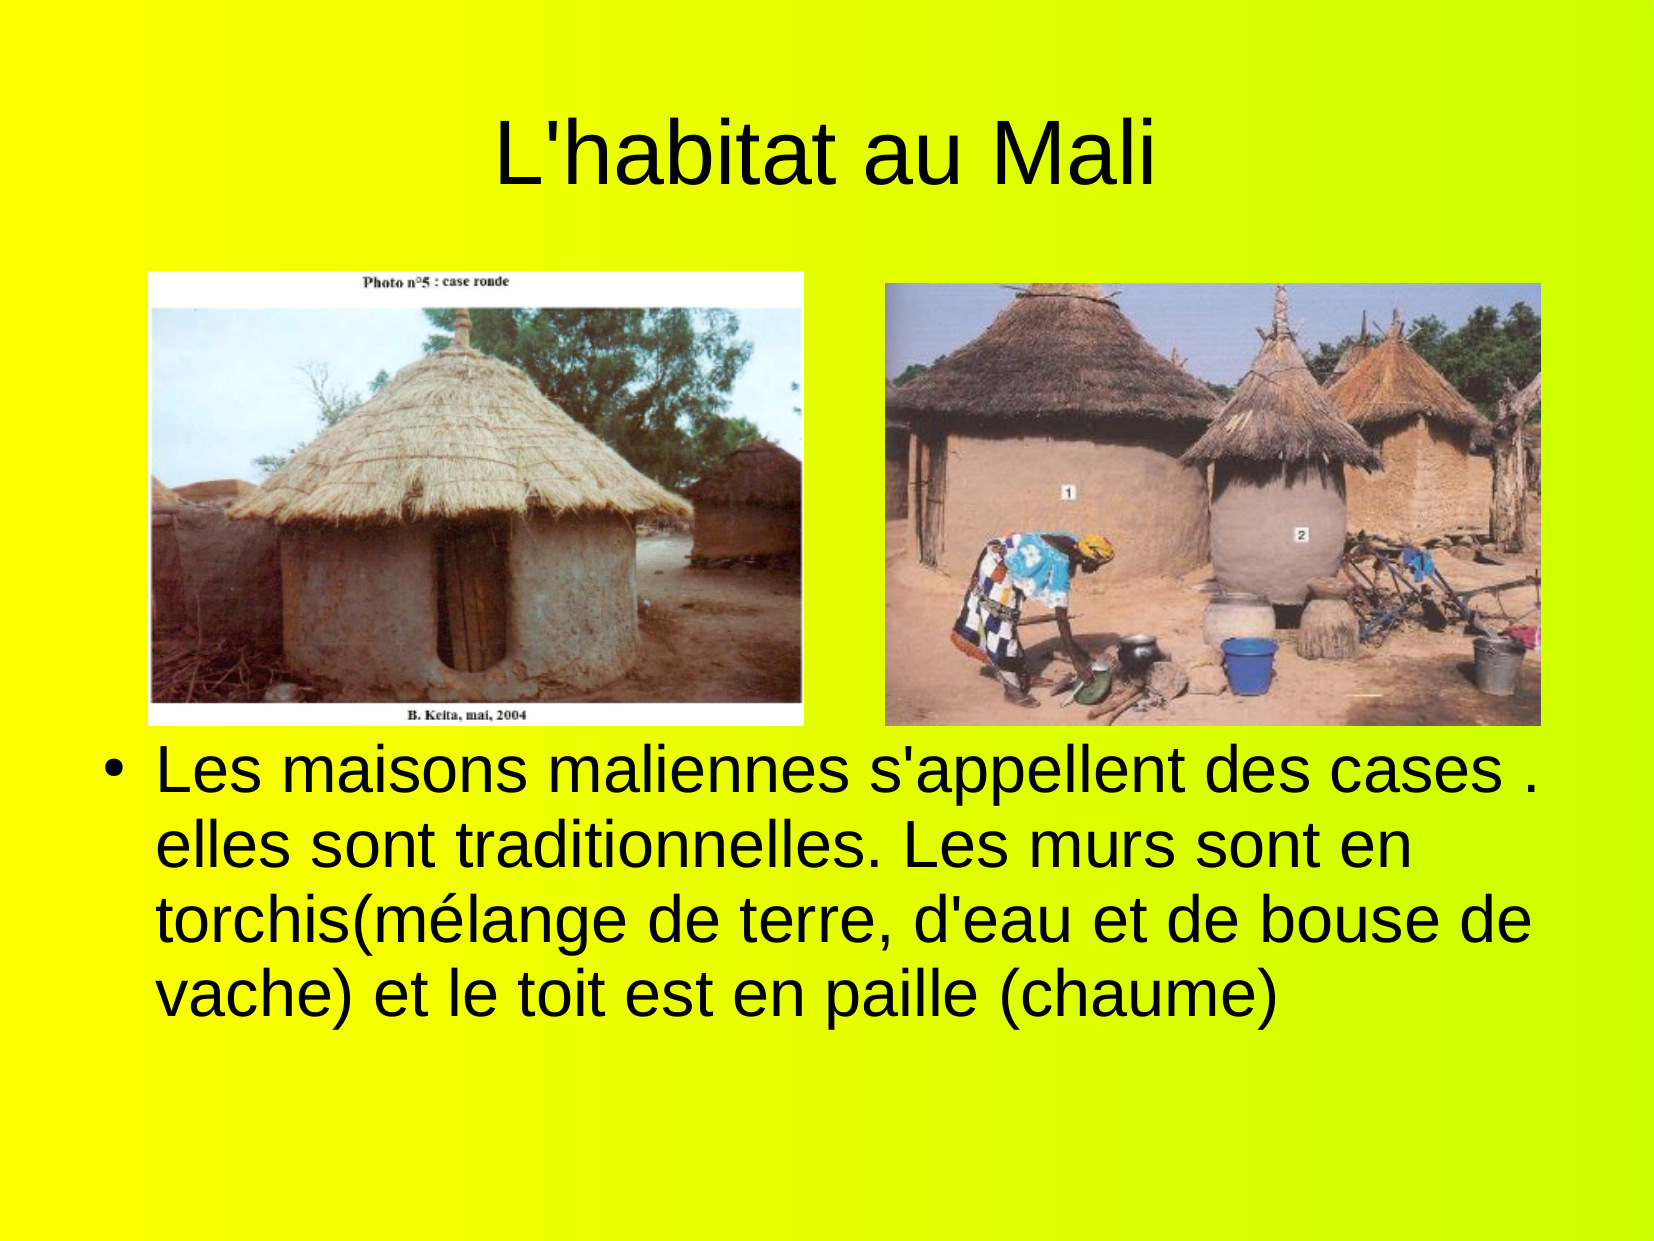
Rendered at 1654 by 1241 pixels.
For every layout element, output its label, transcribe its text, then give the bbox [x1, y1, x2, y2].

list Les maisons maliennes s'appellent des cases . elles sont traditionnelles. Les murs sont en torchis(mélange de terre, d'eau et de bouse de vache) et le toit est en paille (chaume) [84, 732, 1573, 1241]
picture [885, 283, 1541, 726]
title L'habitat au Mali [82, 49, 1571, 257]
picture [148, 271, 804, 726]
